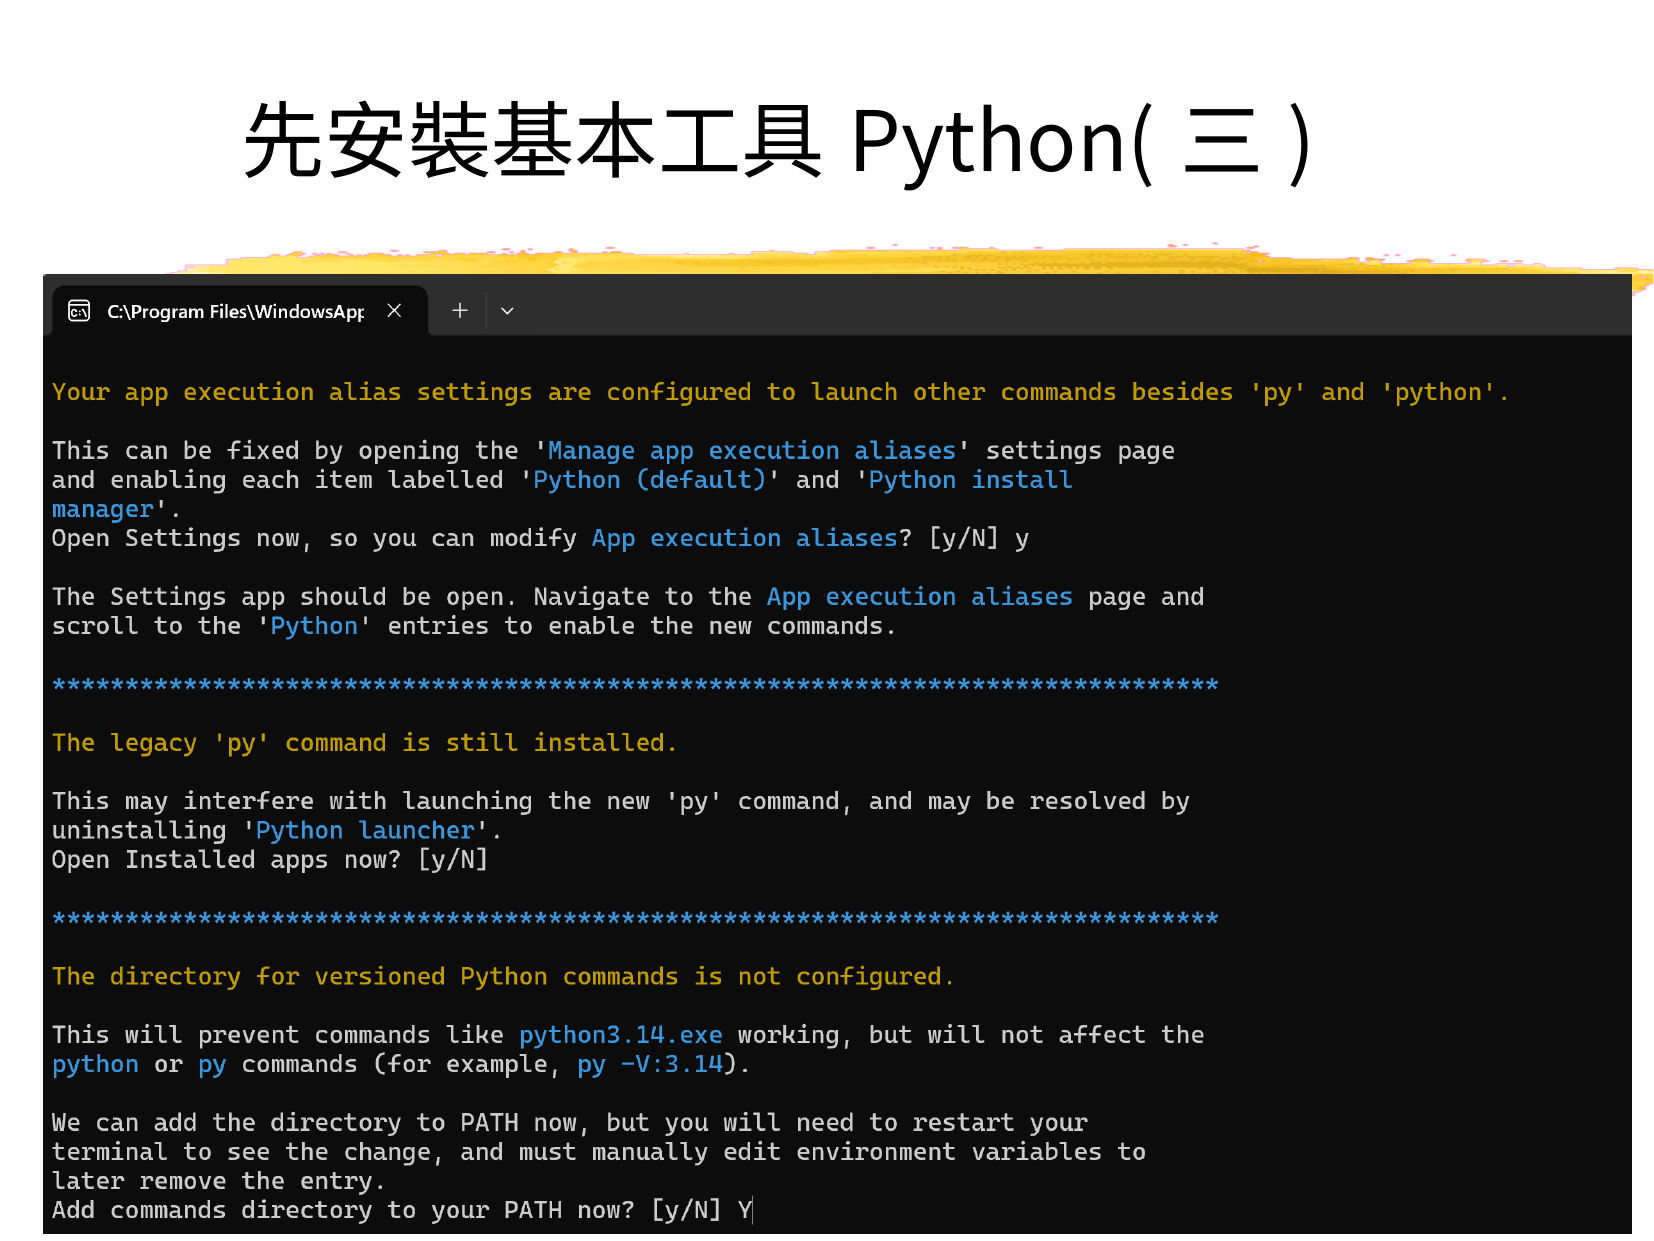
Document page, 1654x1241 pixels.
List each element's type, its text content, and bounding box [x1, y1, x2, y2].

title 先安裝基本工具Python(三) [76, 28, 1482, 235]
picture [43, 237, 1654, 1234]
